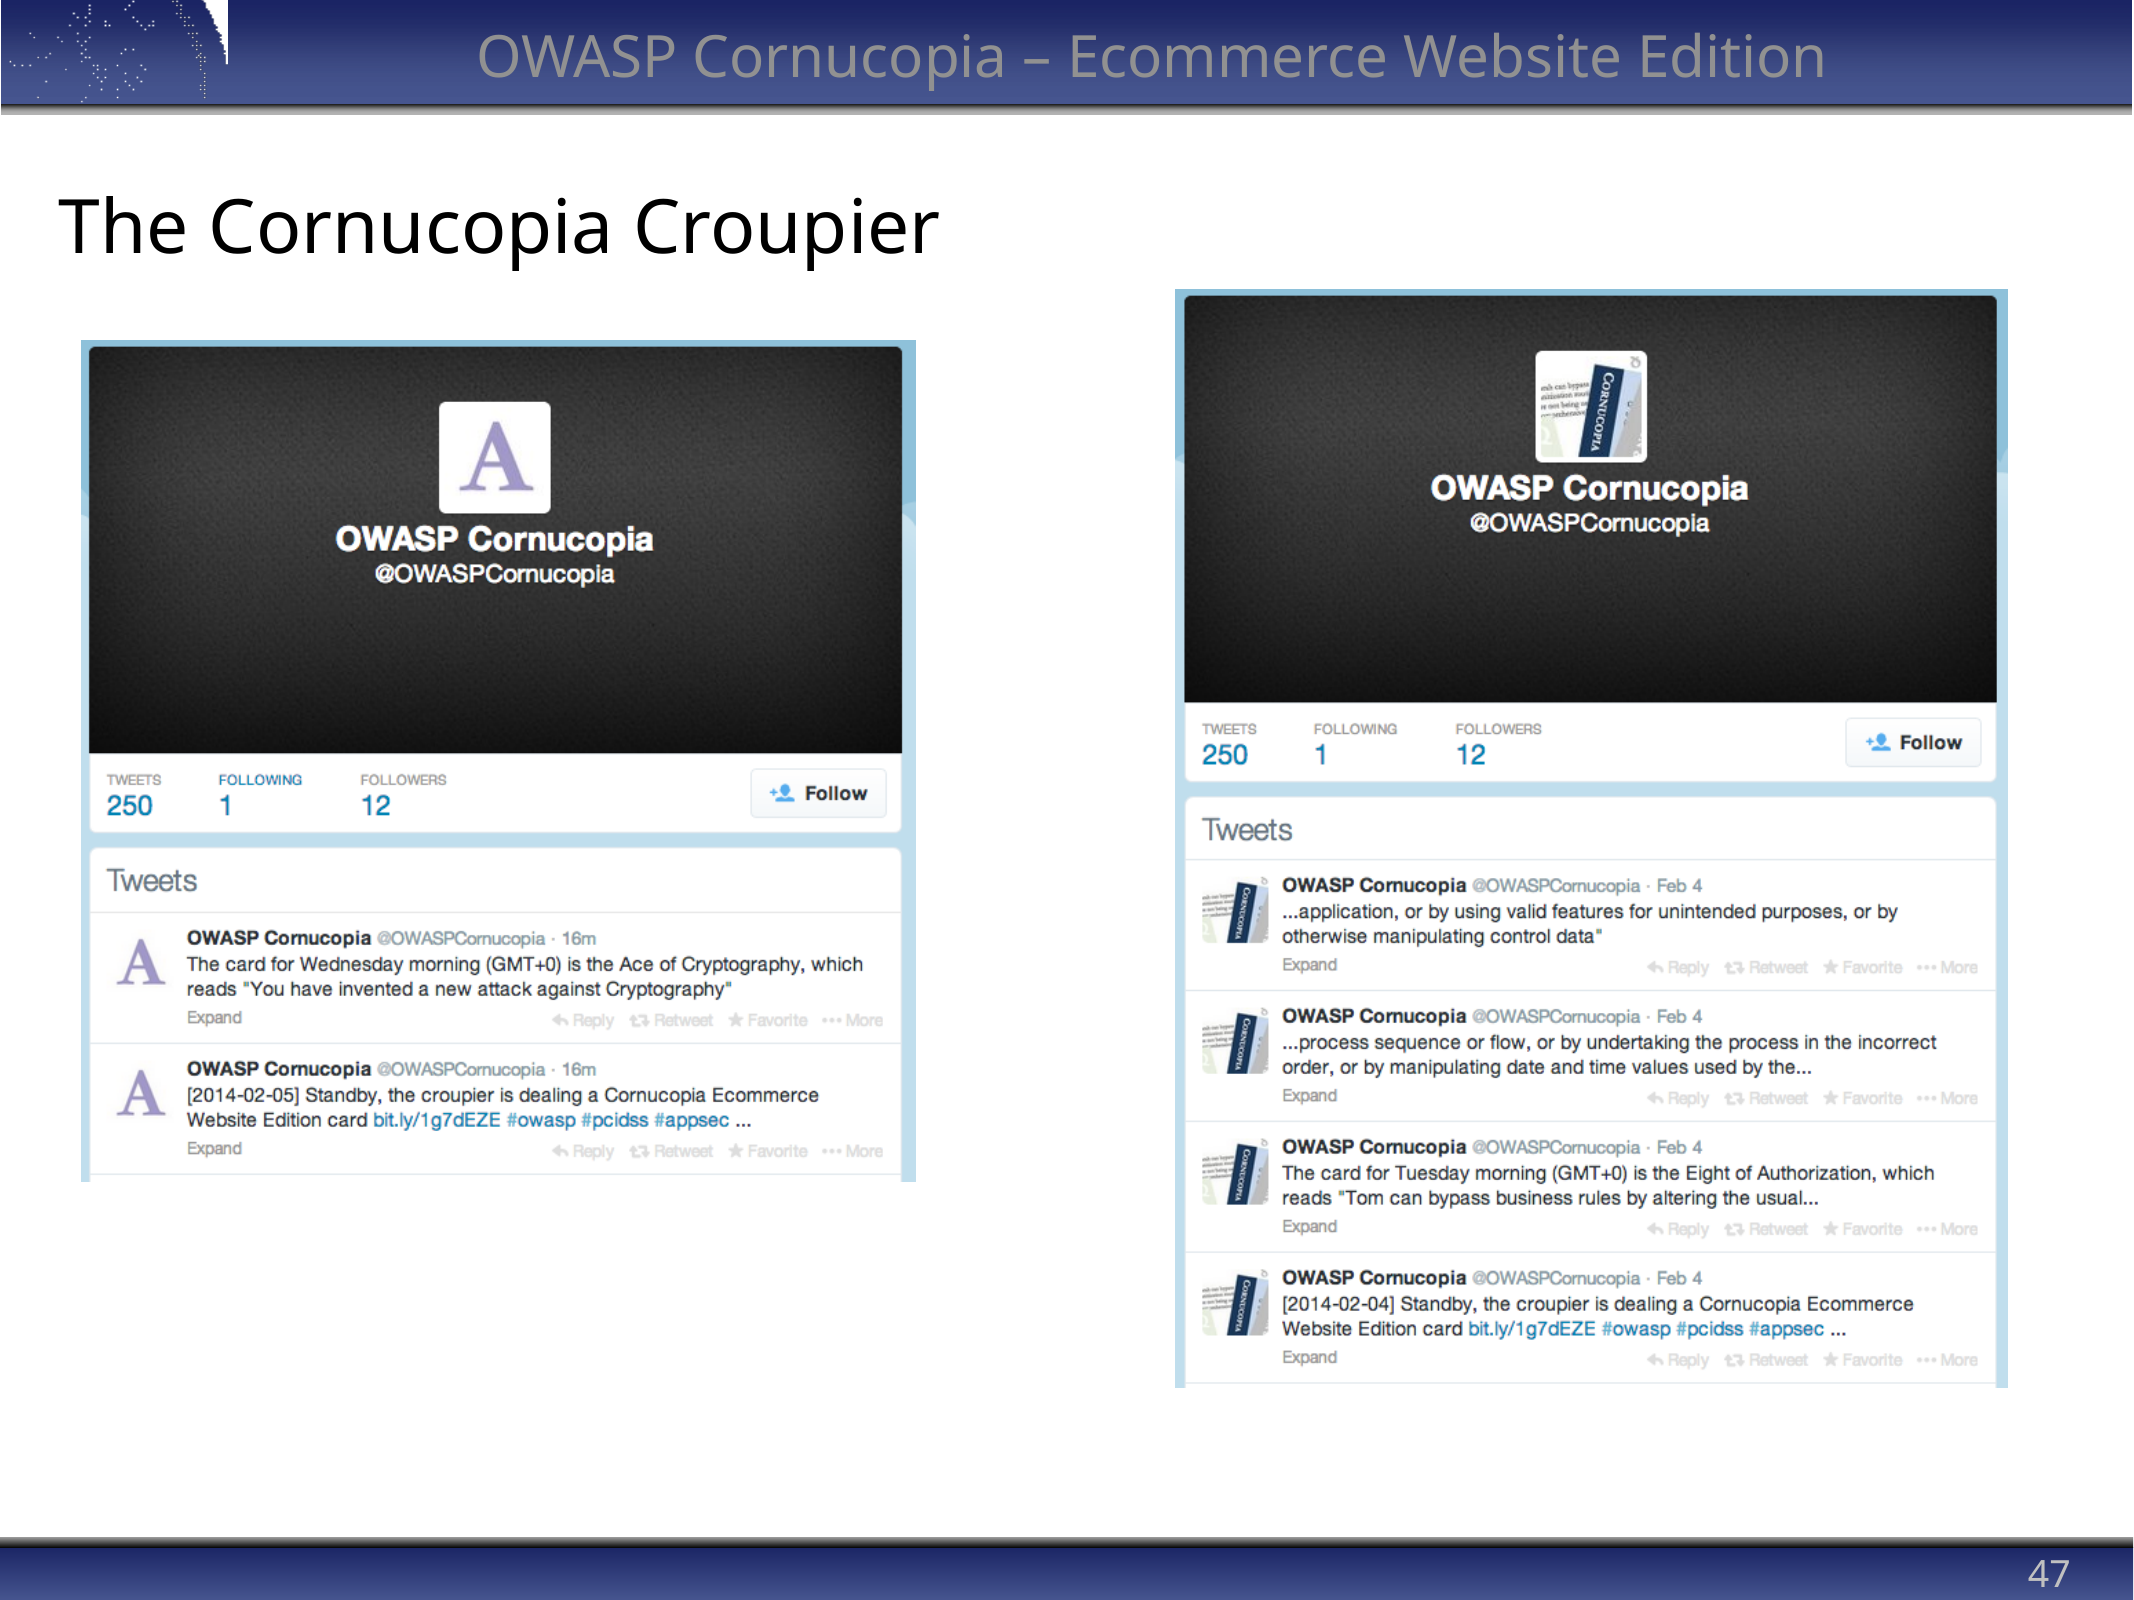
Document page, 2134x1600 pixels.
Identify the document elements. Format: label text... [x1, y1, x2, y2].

picture [81, 340, 916, 1182]
picture [1175, 289, 2008, 1388]
title The Cornucopia Croupier [58, 124, 2126, 325]
